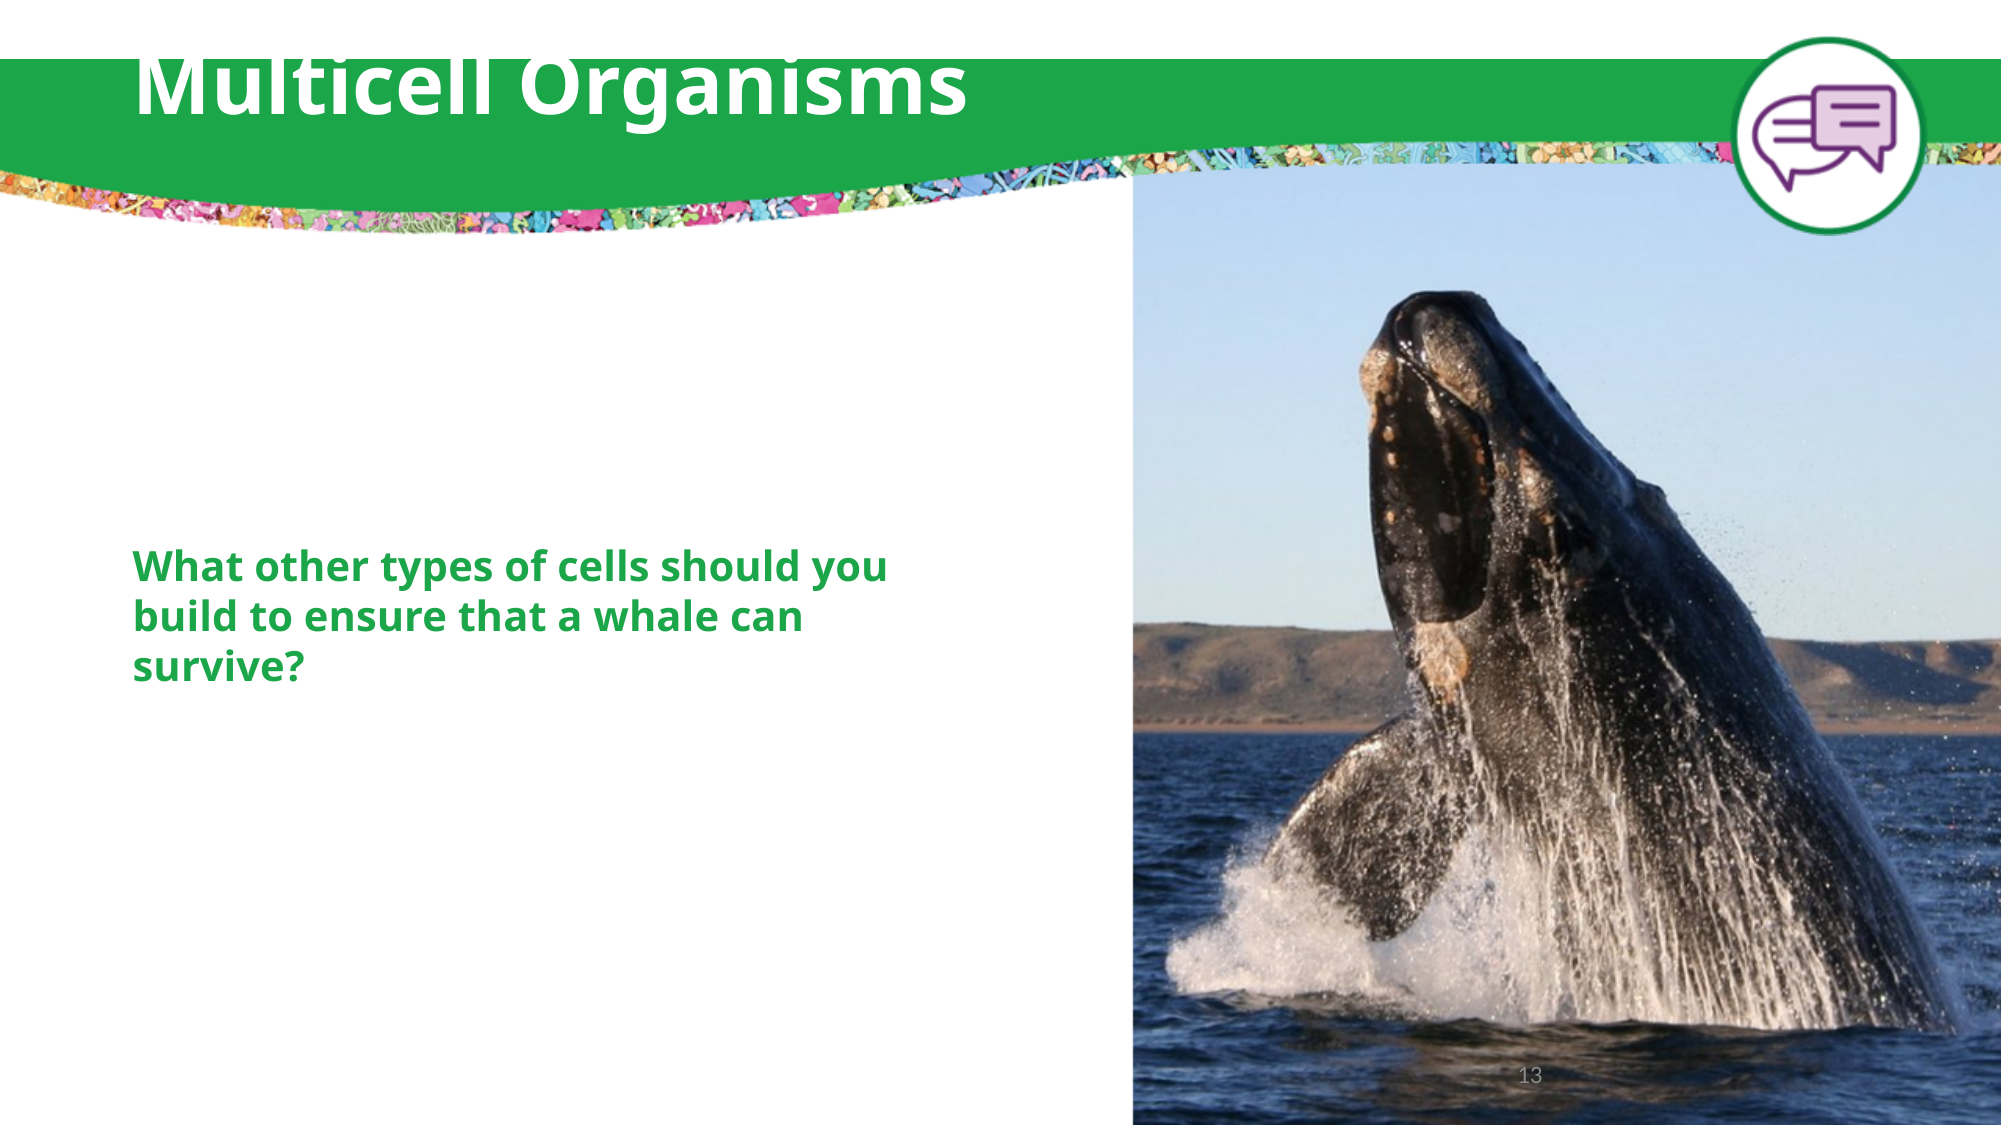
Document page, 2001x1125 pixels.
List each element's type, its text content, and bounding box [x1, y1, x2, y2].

picture [0, 36, 2000, 1125]
text_box What other types of cells should you build to ensure that a whale can survive? [117, 532, 1000, 745]
text_box Multicell Organisms [117, 0, 1698, 164]
slide_number 13 [1502, 1043, 1948, 1104]
